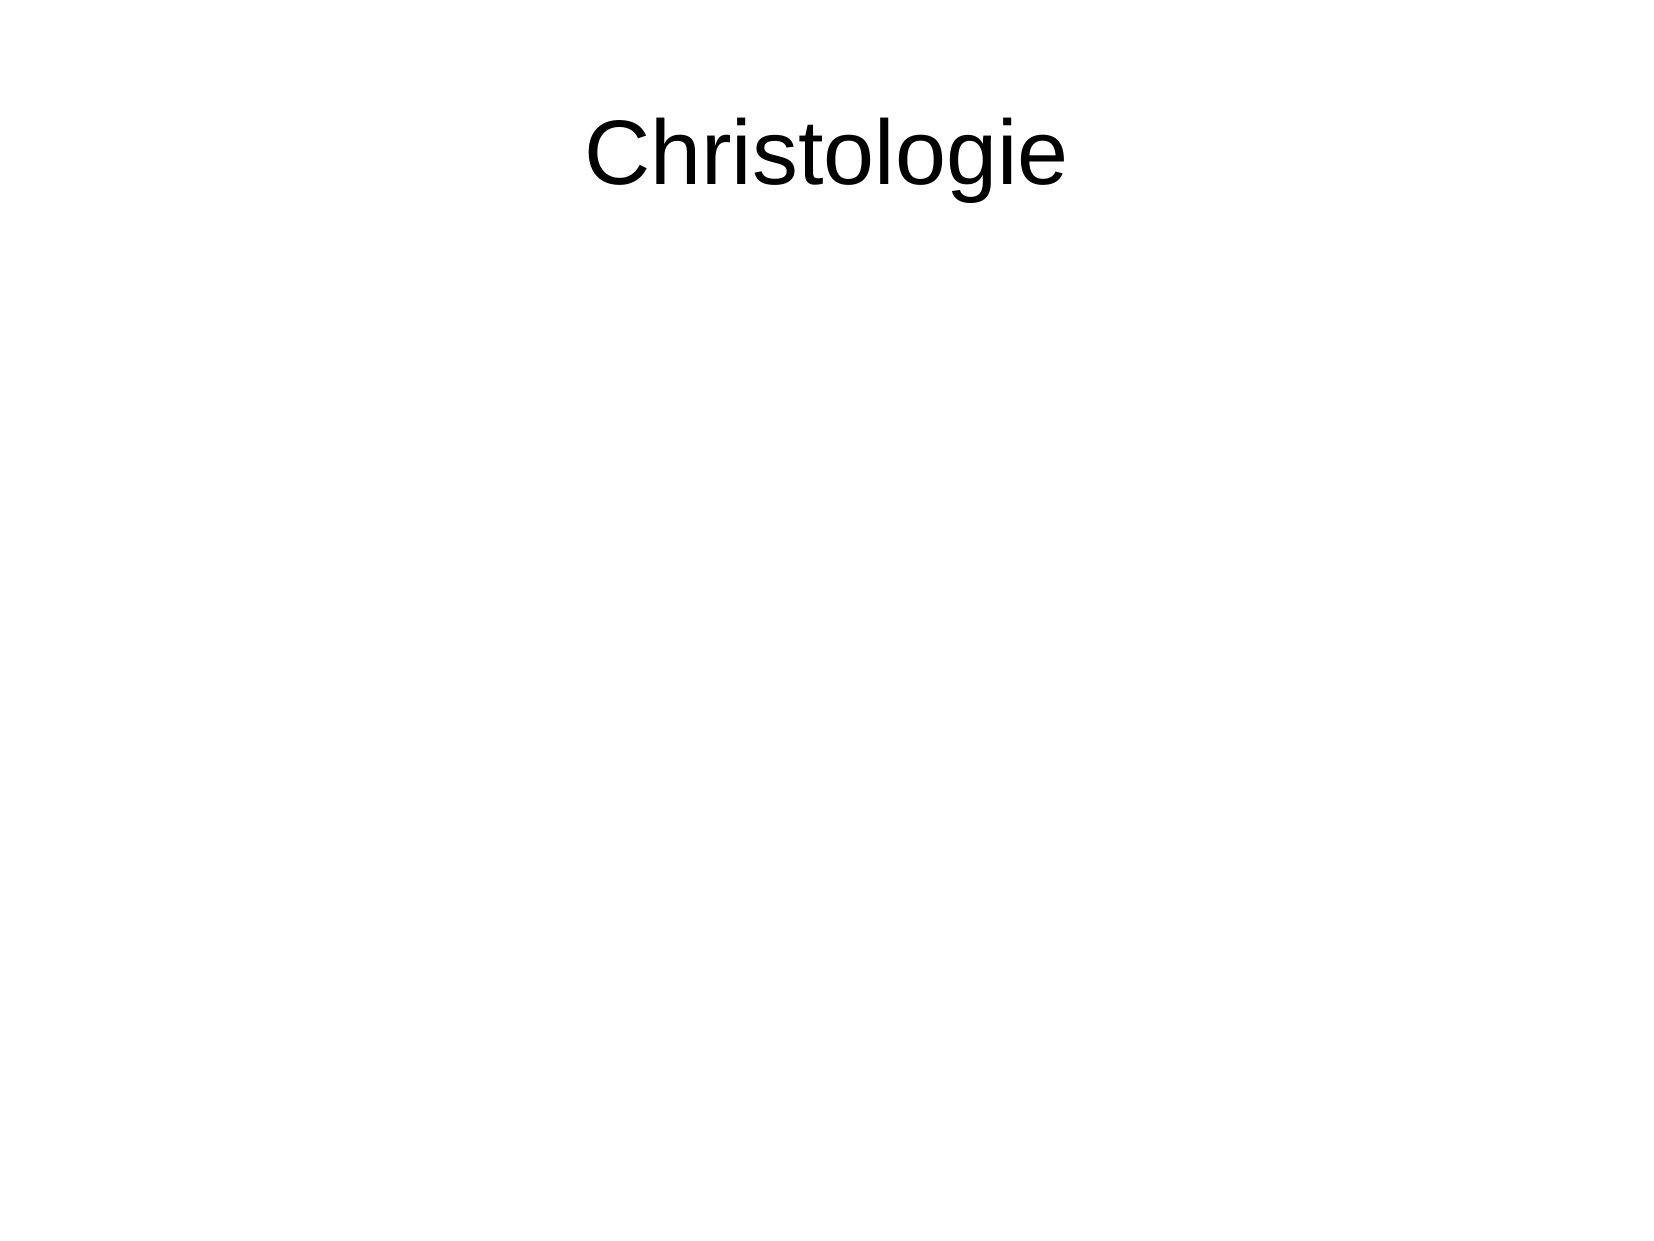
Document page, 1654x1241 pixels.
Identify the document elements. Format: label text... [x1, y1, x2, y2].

title Christologie [82, 49, 1571, 257]
